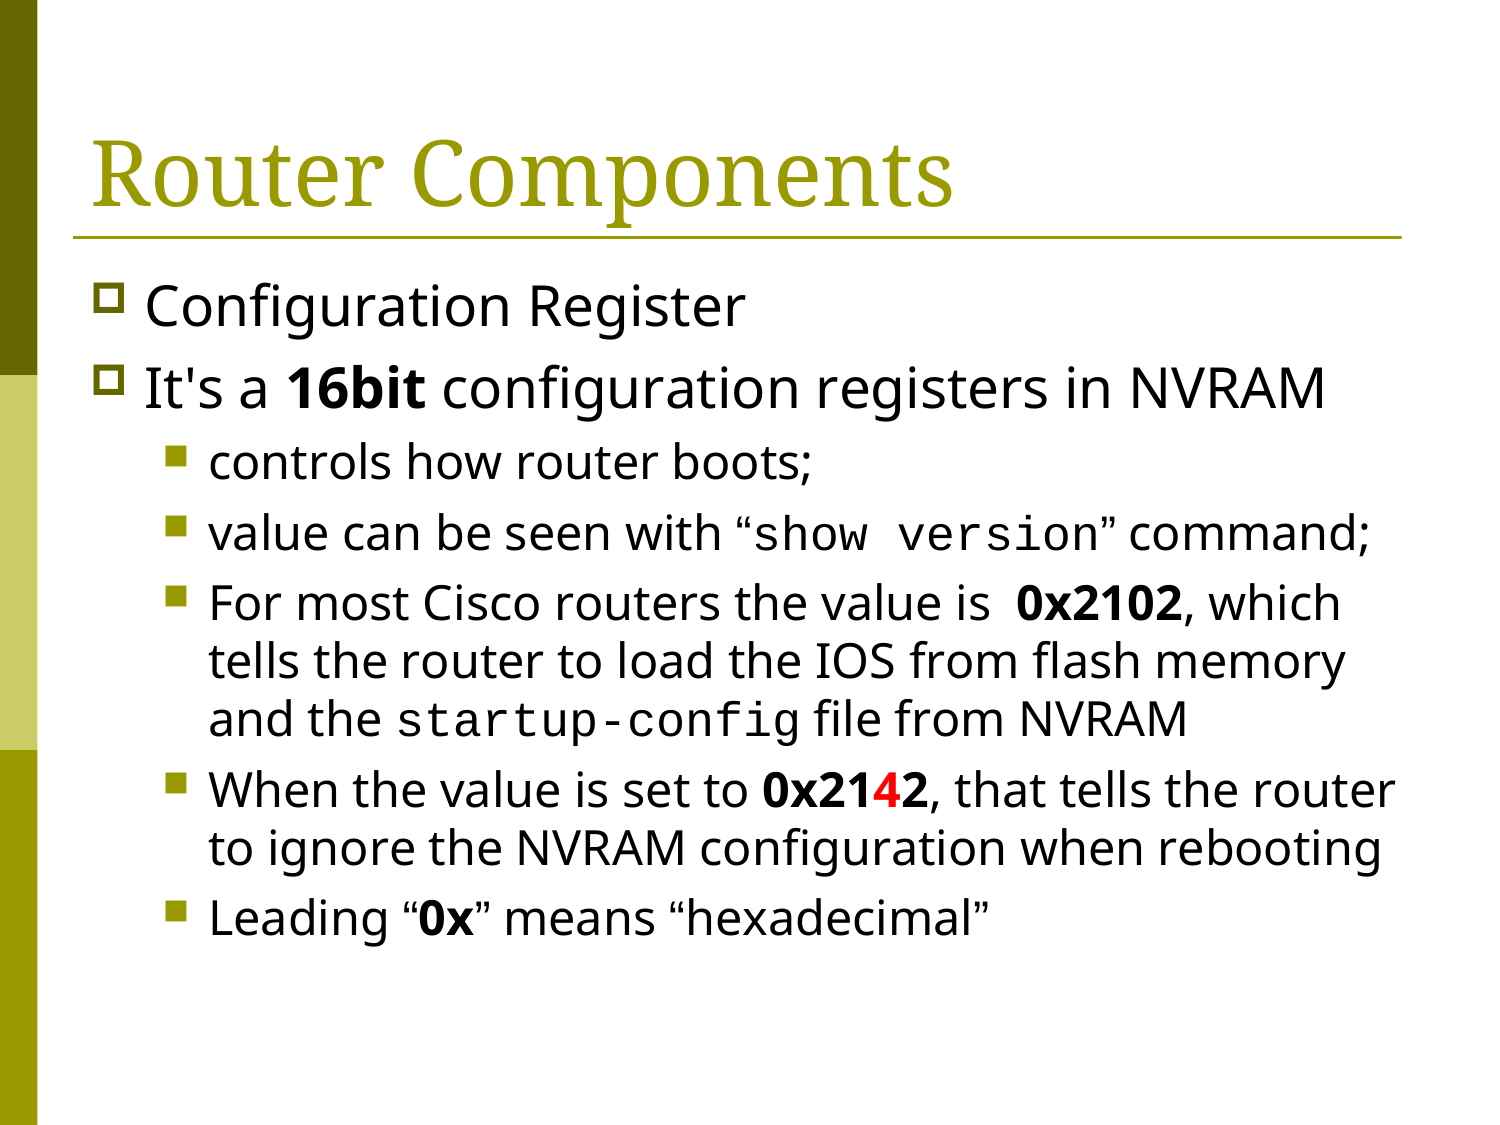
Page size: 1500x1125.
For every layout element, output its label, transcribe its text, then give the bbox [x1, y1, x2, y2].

title Router Components [75, 45, 1426, 233]
list Configuration Register It's a 16bit configuration registers in NVRAM controls how router boots; value can be seen with “show version” command; For most Cisco routers the value is 0x2102, which tells the router to load the IOS from flash memory and the startup-config file from NVRAM When the value is set to 0x2142, that tells the router to ignore the NVRAM configuration when rebooting Leading “0x” means “hexadecimal” [75, 262, 1426, 1006]
